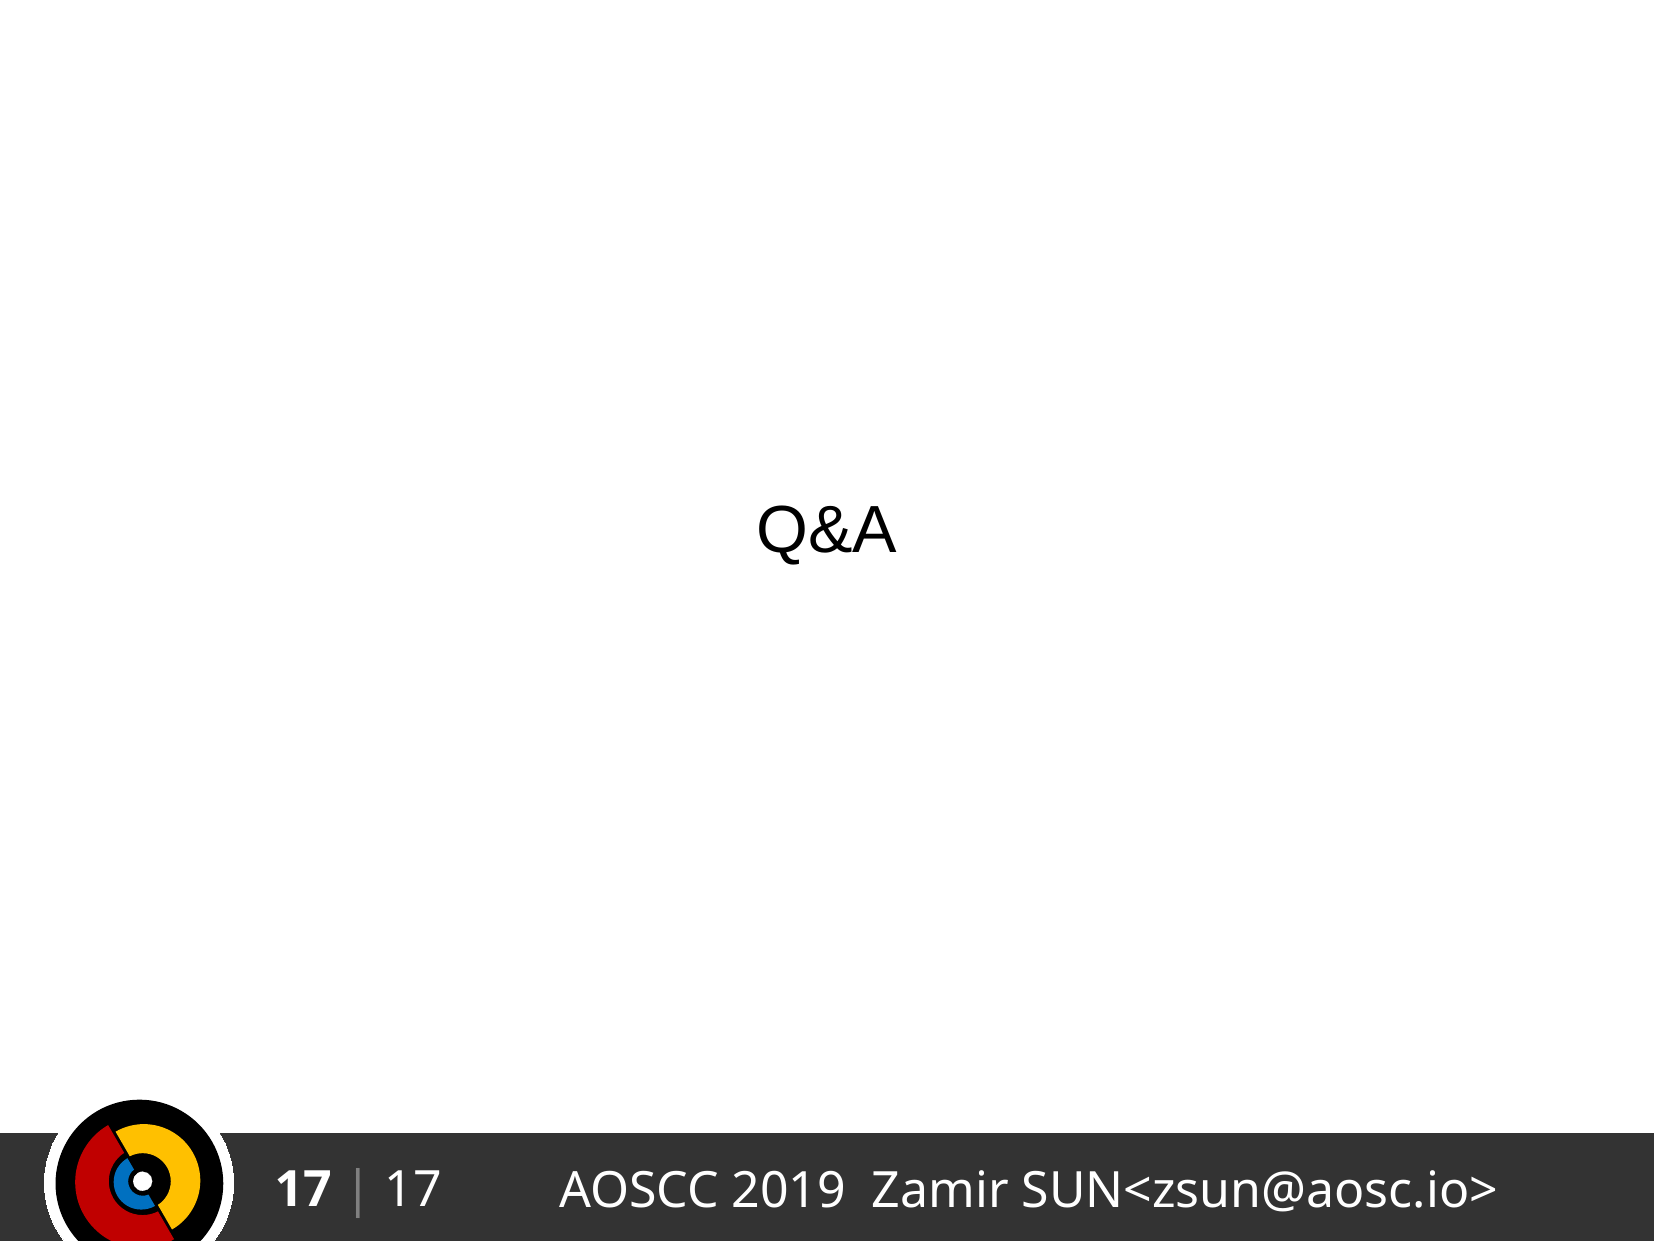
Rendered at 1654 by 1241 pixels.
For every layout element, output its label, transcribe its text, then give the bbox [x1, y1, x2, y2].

subtitle Q&A [82, 49, 1571, 1010]
